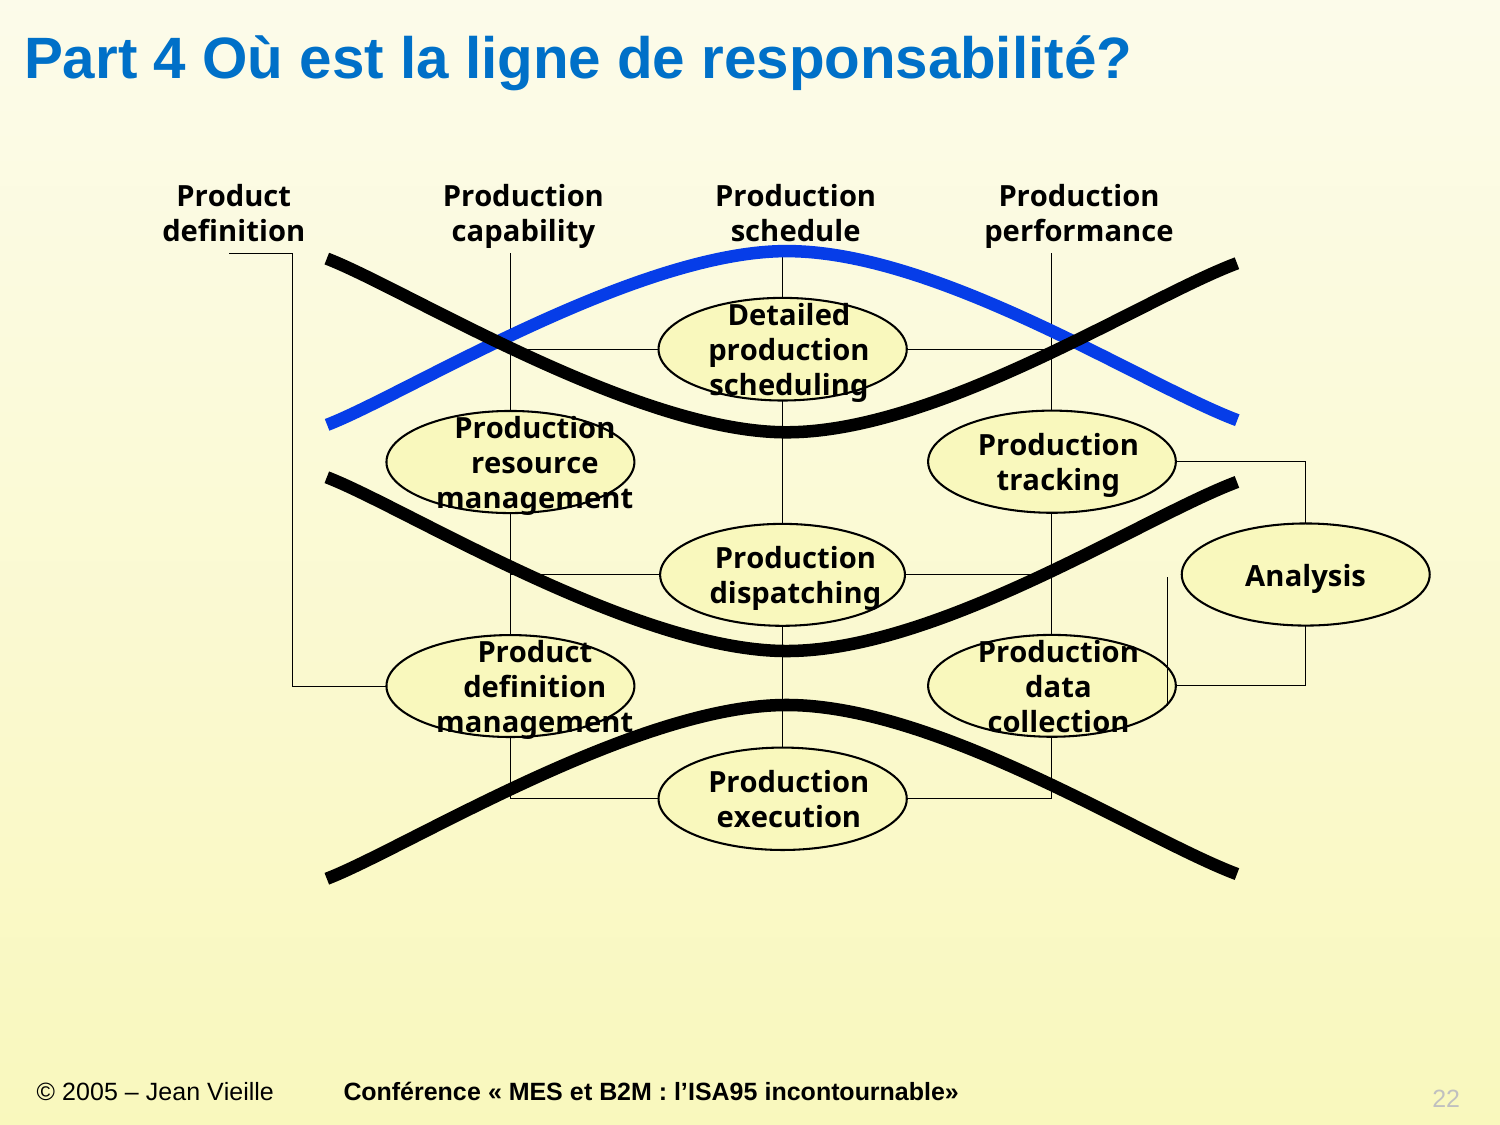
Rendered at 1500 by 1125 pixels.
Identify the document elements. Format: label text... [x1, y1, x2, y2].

title Part 4 Où est la ligne de responsabilité? [9, 12, 1476, 151]
text_box Detailed production scheduling [658, 297, 907, 401]
text_box Production resource management [386, 410, 635, 514]
text_box Production schedule [665, 171, 900, 250]
text_box Production execution [658, 747, 907, 850]
text_box Production capability [393, 171, 628, 254]
text_box Production tracking [928, 410, 1176, 513]
text_box Production data collection [928, 634, 1167, 737]
text_box Production dispatching [660, 523, 905, 626]
text_box Product definition management [386, 635, 635, 738]
text_box Analysis [1181, 523, 1430, 626]
text_box Product definition [112, 171, 347, 254]
text_box Production performance [935, 171, 1169, 254]
